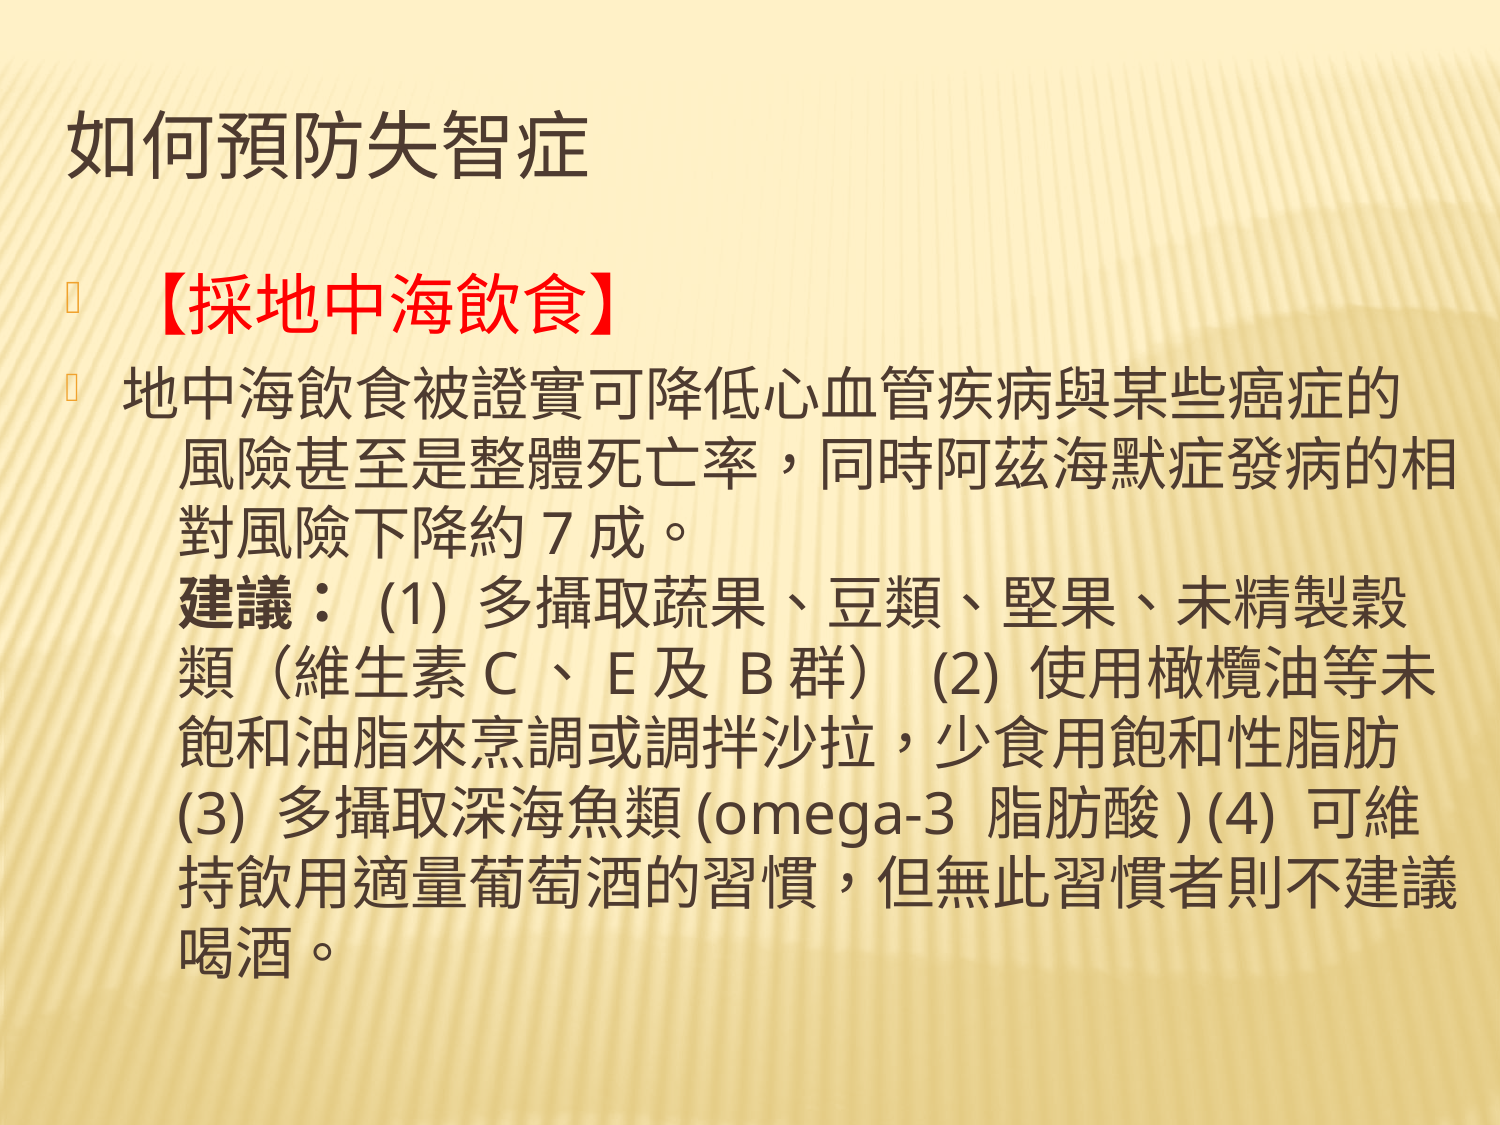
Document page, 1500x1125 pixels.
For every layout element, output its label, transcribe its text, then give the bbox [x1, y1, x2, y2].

title 如何預防失智症 [50, 75, 1476, 213]
list 【採地中海飲食】 地中海飲食被證實可降低心血管疾病與某些癌症的風險甚至是整體死亡率，同時阿茲海默症發病的相對風險下降約7成。 建議： (1) 多攝取蔬果、豆類、堅果、未精製穀類（維生素C、E及 B群） (2) 使用橄欖油等未飽和油脂來烹調或調拌沙拉，少食用飽和性脂肪 (3) 多攝取深海魚類(omega-3 脂肪酸) (4) 可維持飲用適量葡萄酒的習慣，但無此習慣者則不建議喝酒。 [50, 254, 1476, 998]
